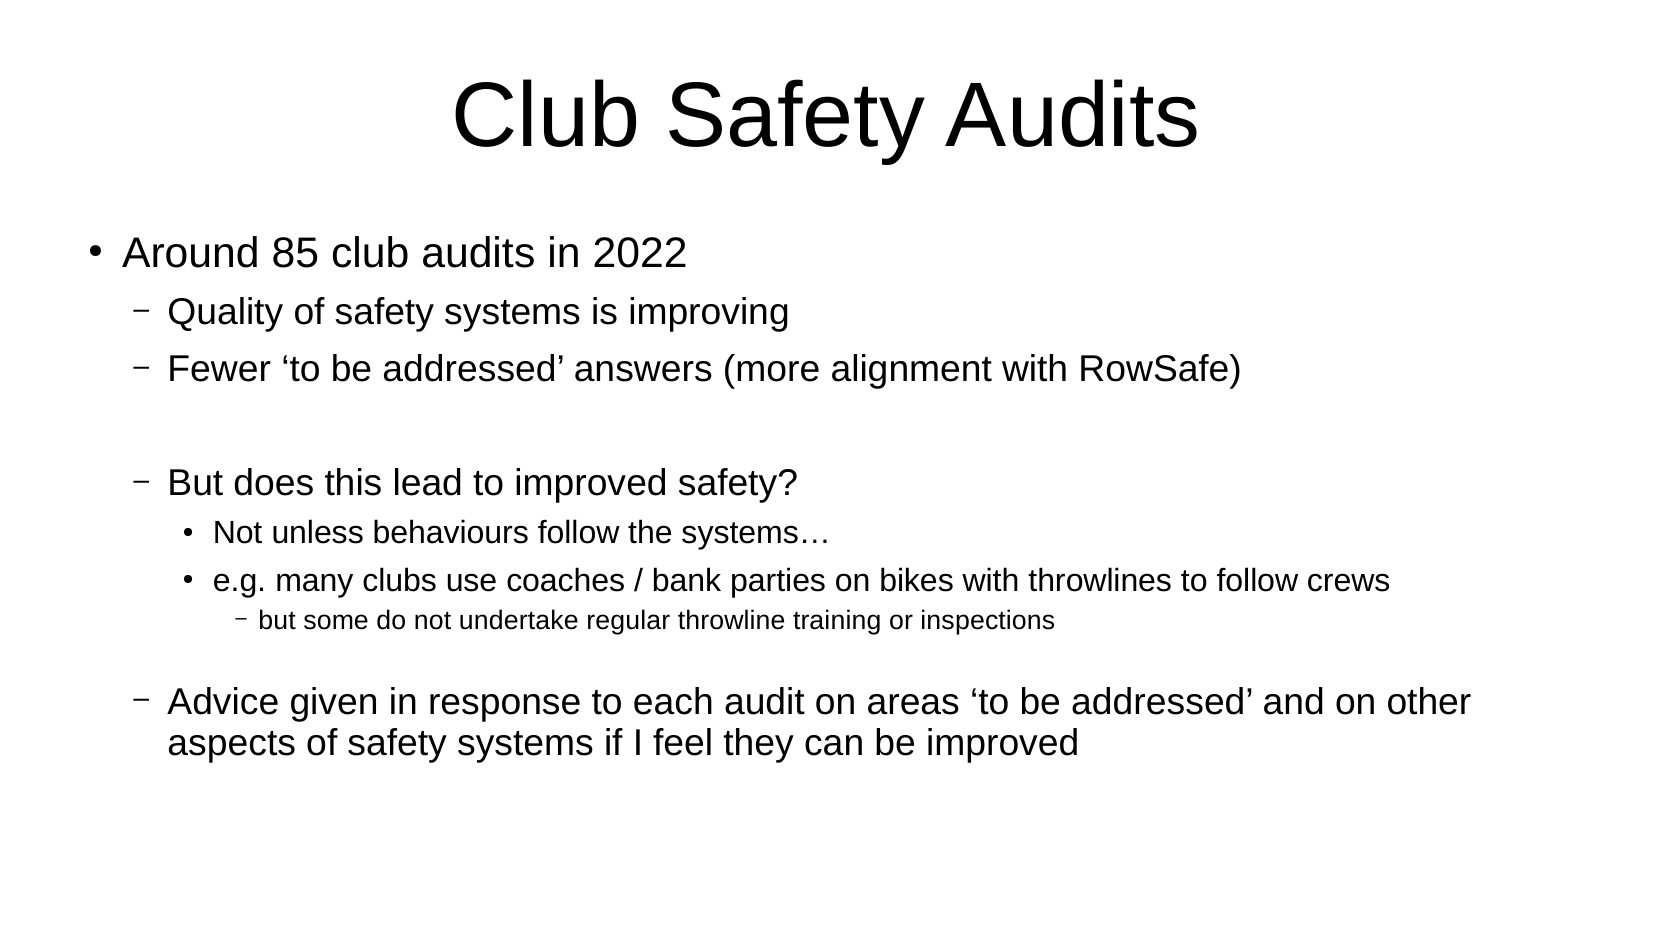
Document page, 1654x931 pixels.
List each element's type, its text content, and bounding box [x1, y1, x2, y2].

list Around 85 club audits in 2022 Quality of safety systems is improving Fewer ‘to be addressed’ answers (more alignment with RowSafe) But does this lead to improved safety? Not unless behaviours follow the systems… e.g. many clubs use coaches / bank parties on bikes with throwlines to follow crews but some do not undertake regular throwline training or inspections Advice given in response to each audit on areas ‘to be addressed’ and on other aspects of safety systems if I feel they can be improved [76, 228, 1565, 768]
title Club Safety Audits [82, 37, 1571, 193]
